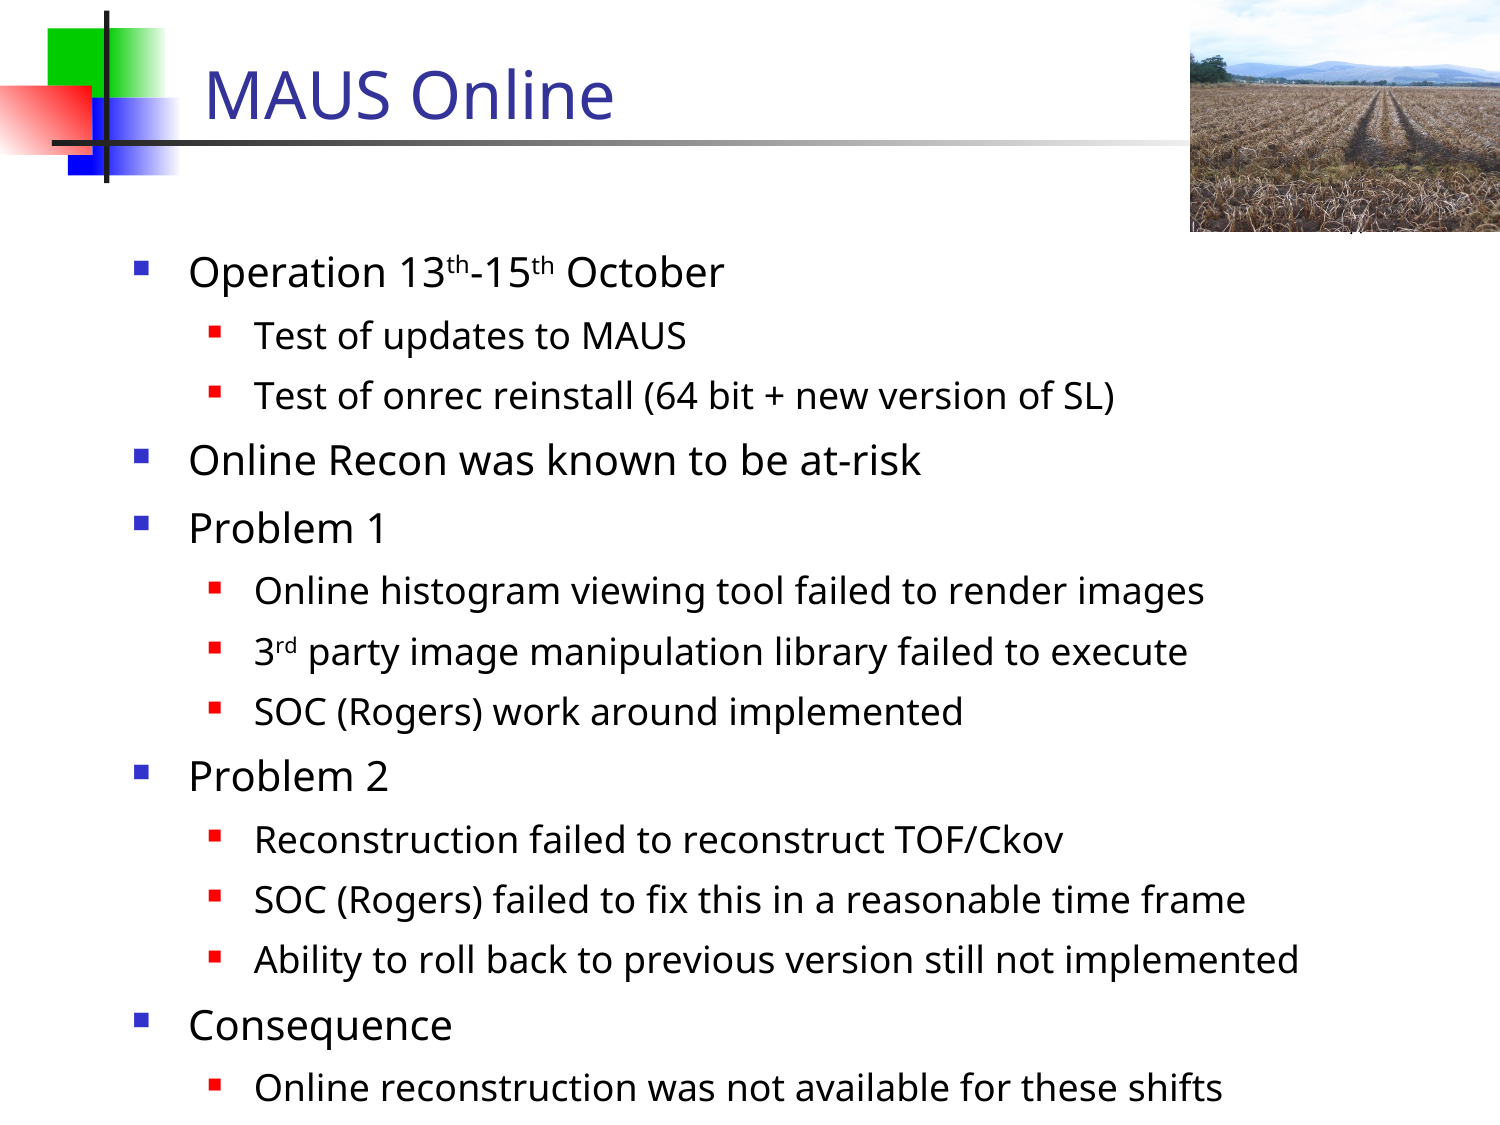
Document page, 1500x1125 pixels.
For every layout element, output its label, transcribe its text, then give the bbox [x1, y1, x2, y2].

picture [1190, 0, 1500, 251]
list Operation 13th-15th October Test of updates to MAUS Test of onrec reinstall (64 bit + new version of SL) Online Recon was known to be at-risk Problem 1 Online histogram viewing tool failed to render images 3rd party image manipulation library failed to execute SOC (Rogers) work around implemented Problem 2 Reconstruction failed to reconstruct TOF/Ckov SOC (Rogers) failed to fix this in a reasonable time frame Ability to roll back to previous version still not implemented Consequence Online reconstruction was not available for these shifts [117, 235, 1393, 1057]
title MAUS Online [189, 0, 1190, 188]
